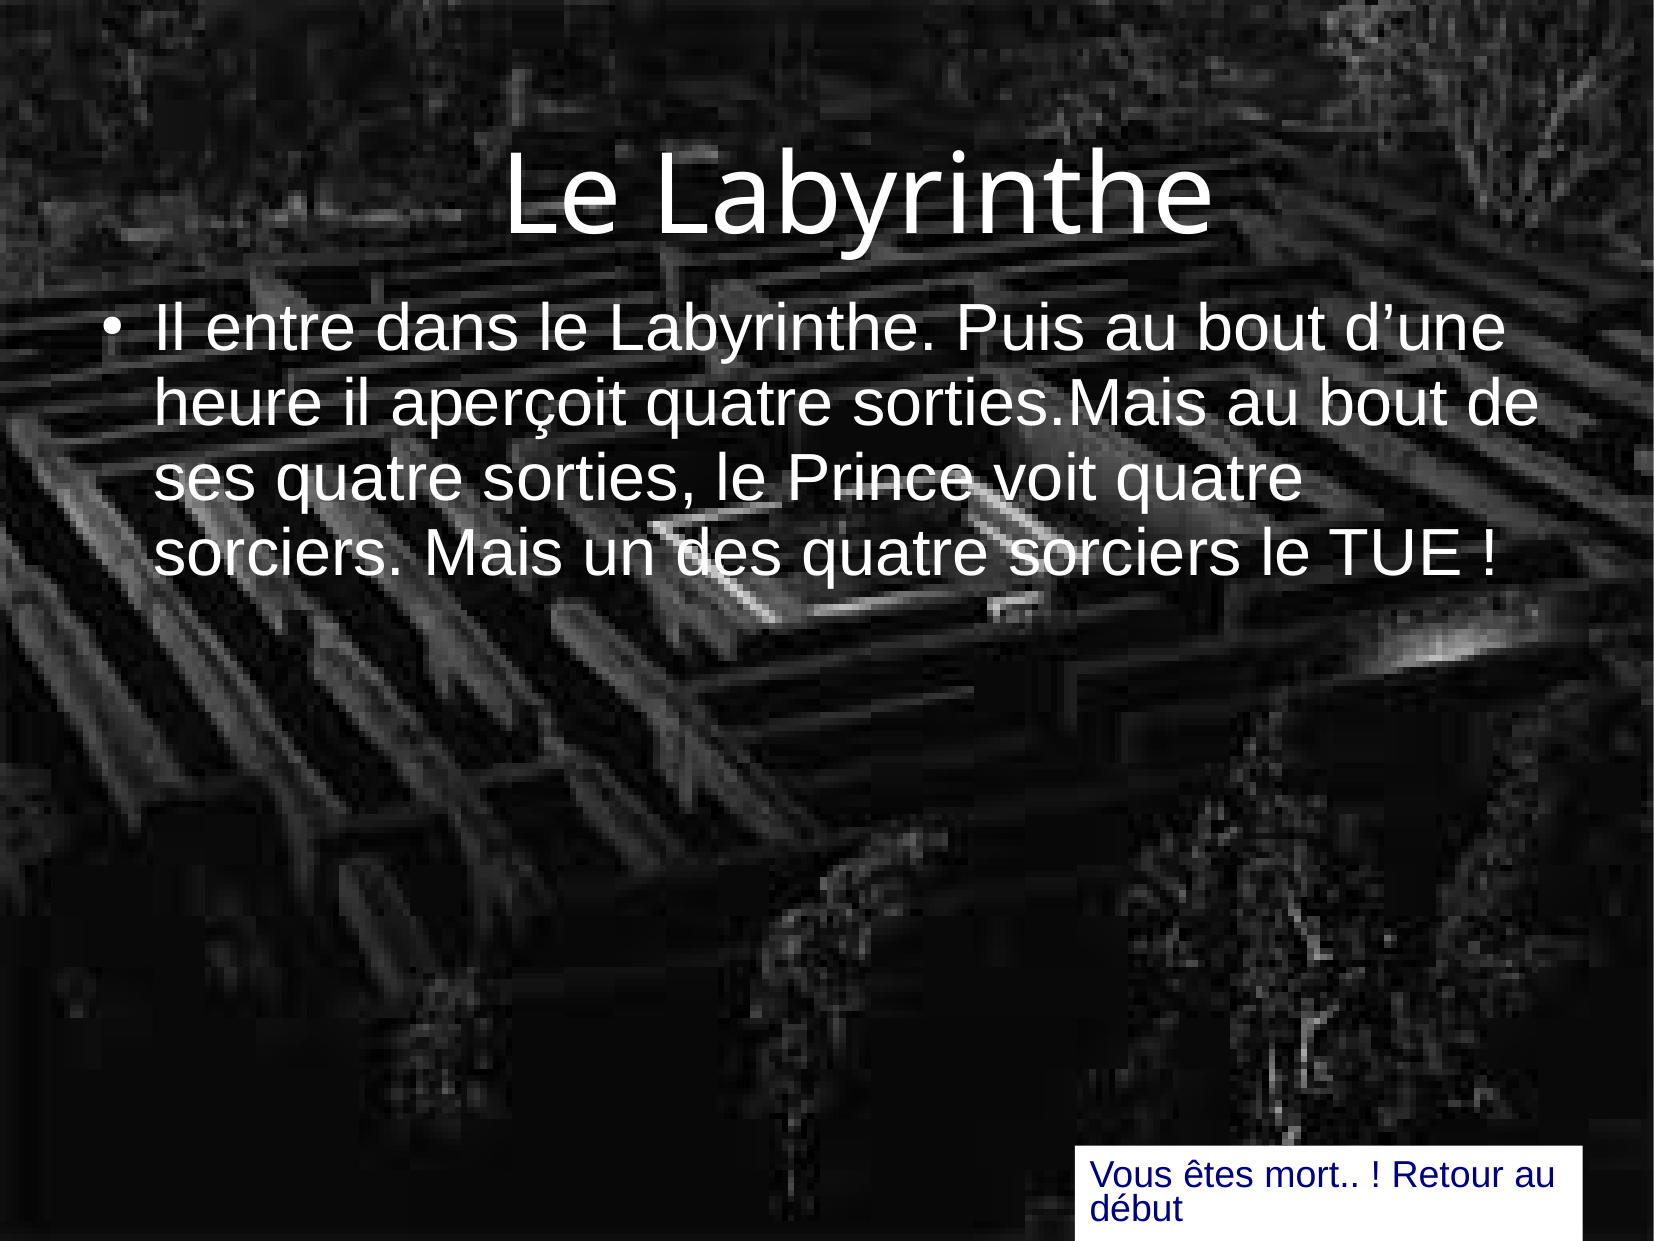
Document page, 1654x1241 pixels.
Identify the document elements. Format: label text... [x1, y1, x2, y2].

picture [0, 0, 1654, 1241]
text_box Le Labyrinthe [153, 106, 1595, 256]
list Il entre dans le Labyrinthe. Puis au bout d’une heure il aperçoit quatre sorties.Mais au bout de ses quatre sorties, le Prince voit quatre sorciers. Mais un des quatre sorciers le TUE ! [82, 290, 1571, 1010]
text_box Vous êtes mort.. ! Retour au début [1074, 1145, 1583, 1241]
